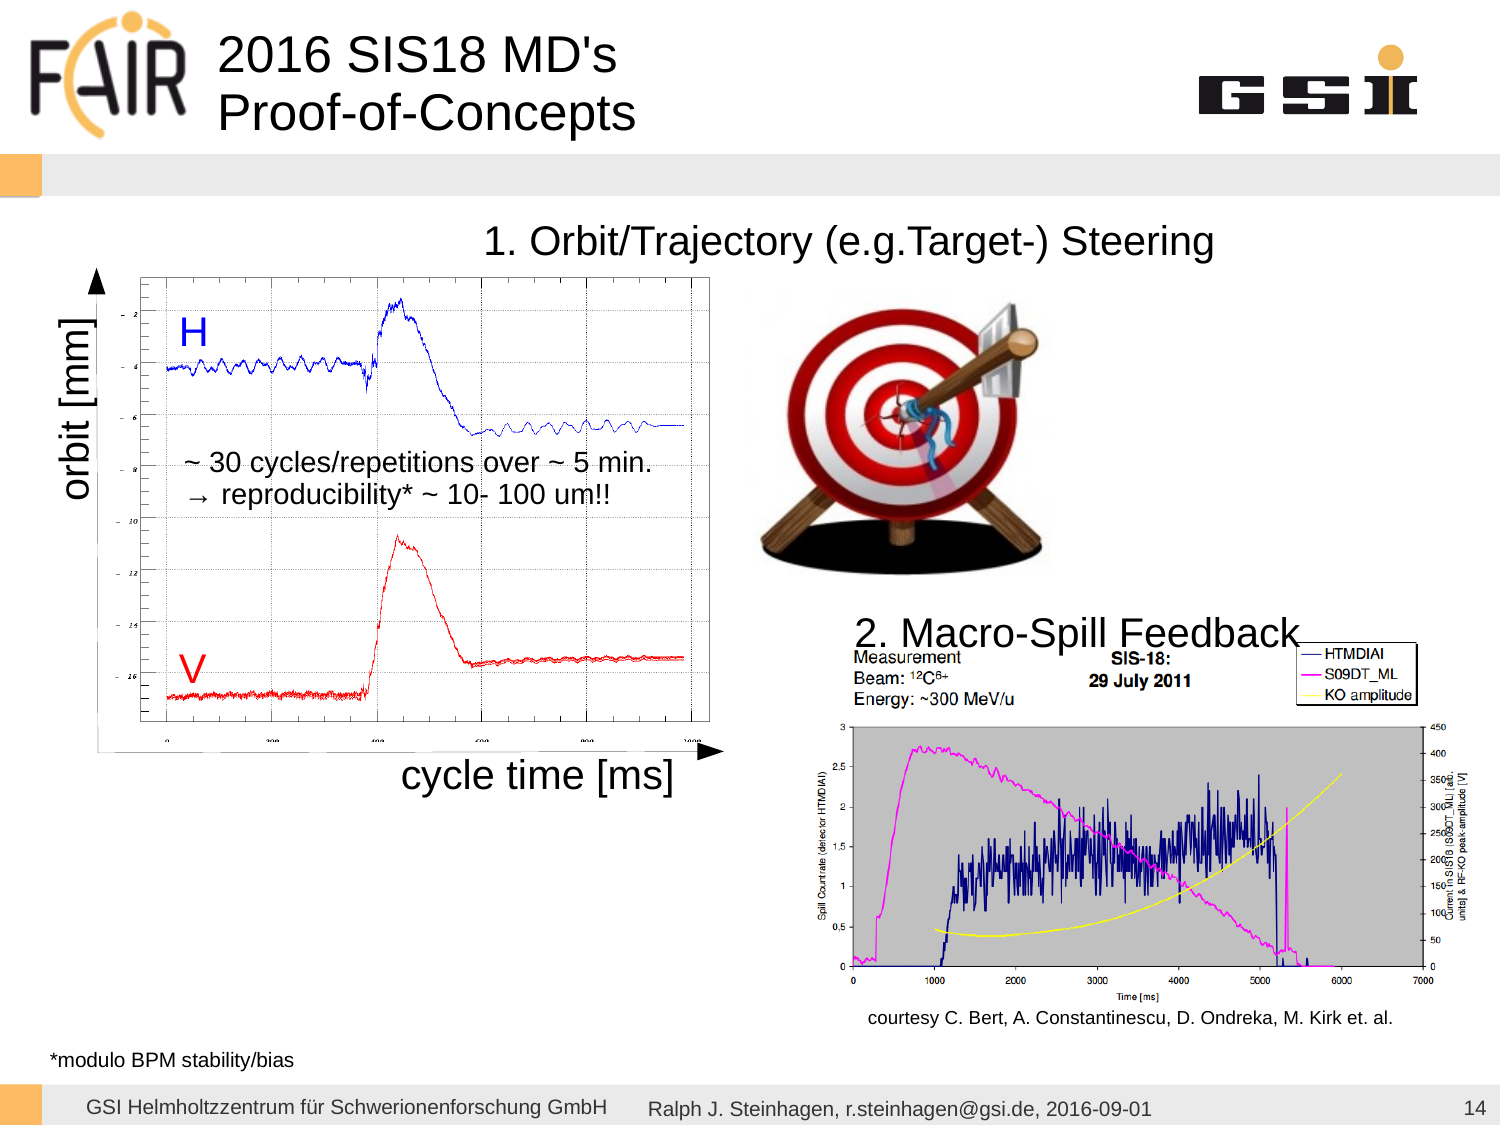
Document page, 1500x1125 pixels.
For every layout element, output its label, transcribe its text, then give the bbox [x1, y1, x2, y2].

picture [1197, 42, 1419, 117]
picture [812, 641, 1481, 1012]
text_box 1. Orbit/Trajectory (e.g.Target-) Steering [468, 210, 1232, 272]
text_box *modulo BPM stability/bias [35, 1041, 711, 1080]
picture [115, 267, 745, 742]
picture [30, 9, 187, 141]
text_box ~ 30 cycles/repetitions over ~ 5 min. → reproducibility* ~ 10- 100 um!! [169, 438, 705, 551]
text_box courtesy C. Bert, A. Constantinescu, D. Ondreka, M. Kirk et. al. [853, 1000, 1453, 1072]
text_box 2. Macro-Spill Feedback [839, 602, 1368, 664]
title 2016 SIS18 MD's Proof-of-Concepts [217, 15, 1109, 153]
text_box V [164, 638, 222, 700]
picture [746, 291, 1052, 576]
text_box H [164, 301, 224, 363]
